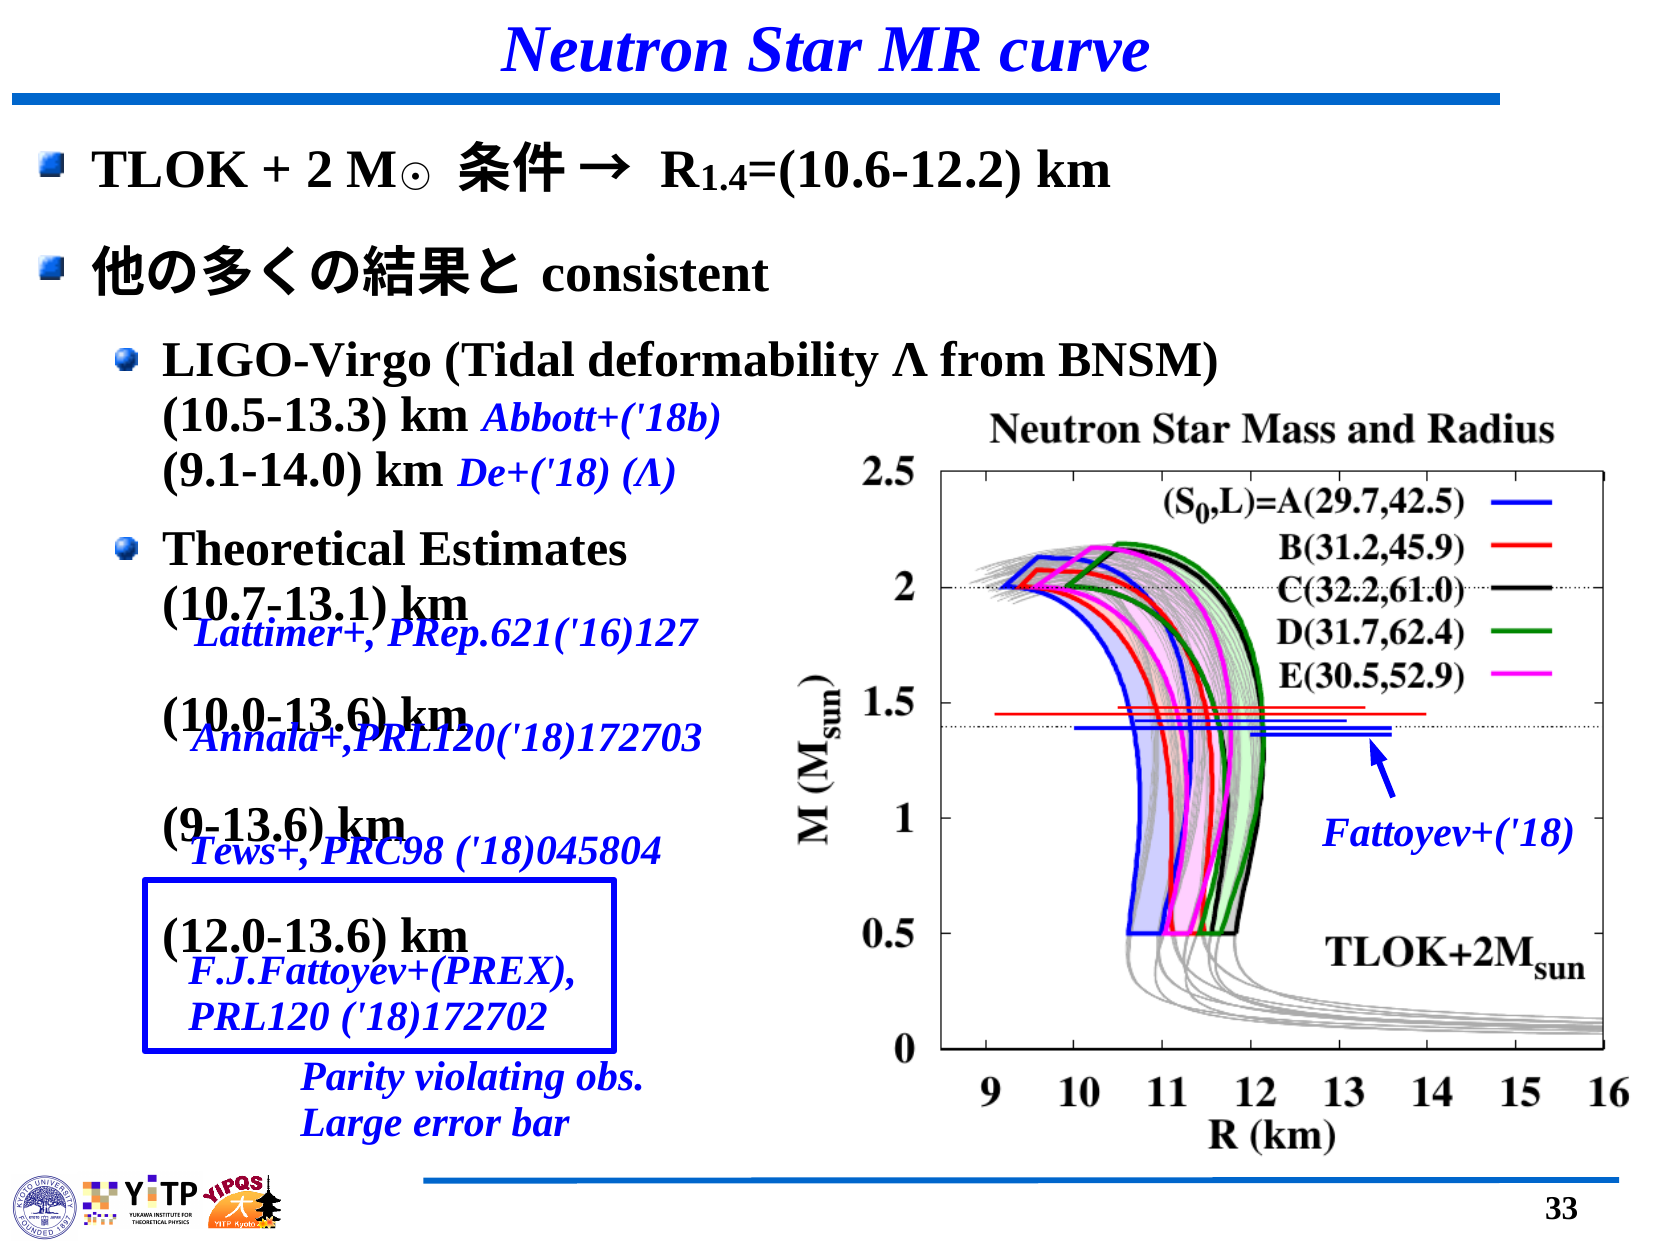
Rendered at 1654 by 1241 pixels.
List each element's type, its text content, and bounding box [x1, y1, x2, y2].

text_box Fattoyev+('18) [1322, 809, 1594, 857]
text_box Lattimer+, PRep.621('16)127 [194, 609, 720, 657]
list TLOK + 2 M☉ 条件 → R1.4=(10.6-12.2) km 他の多くの結果とconsistent LIGO-Virgo (Tidal deformability Λ from BNSM) (10.5-13.3) km Abbott+('18b) (9.1-14.0) km De+('18) (Λ) Theoretical Estimates (10.7-13.1) km (10.0-13.6) km (9-13.6) km (12.0-13.6) km [148, 883, 611, 1048]
title Neutron Star MR curve [0, 0, 1654, 99]
text_box Tews+, PRC98 ('18)045804 [188, 827, 694, 875]
picture [11, 1170, 281, 1241]
picture [767, 411, 1633, 1158]
text_box Annala+,PRL120('18)172703 [191, 714, 726, 768]
text_box F.J.Fattoyev+(PREX), PRL120 ('18)172702 [188, 946, 602, 1041]
text_box Parity violating obs. Large error bar [300, 1052, 666, 1147]
list TLOK + 2 M☉ 条件 → R1.4=(10.6-12.2) km 他の多くの結果とconsistent LIGO-Virgo (Tidal deformability Λ from BNSM) (10.5-13.3) km Abbott+('18b) (9.1-14.0) km De+('18) (Λ) Theoretical Estimates (10.7-13.1) km (10.0-13.6) km (9-13.6) km (12.0-13.6) km [20, 124, 1621, 1137]
